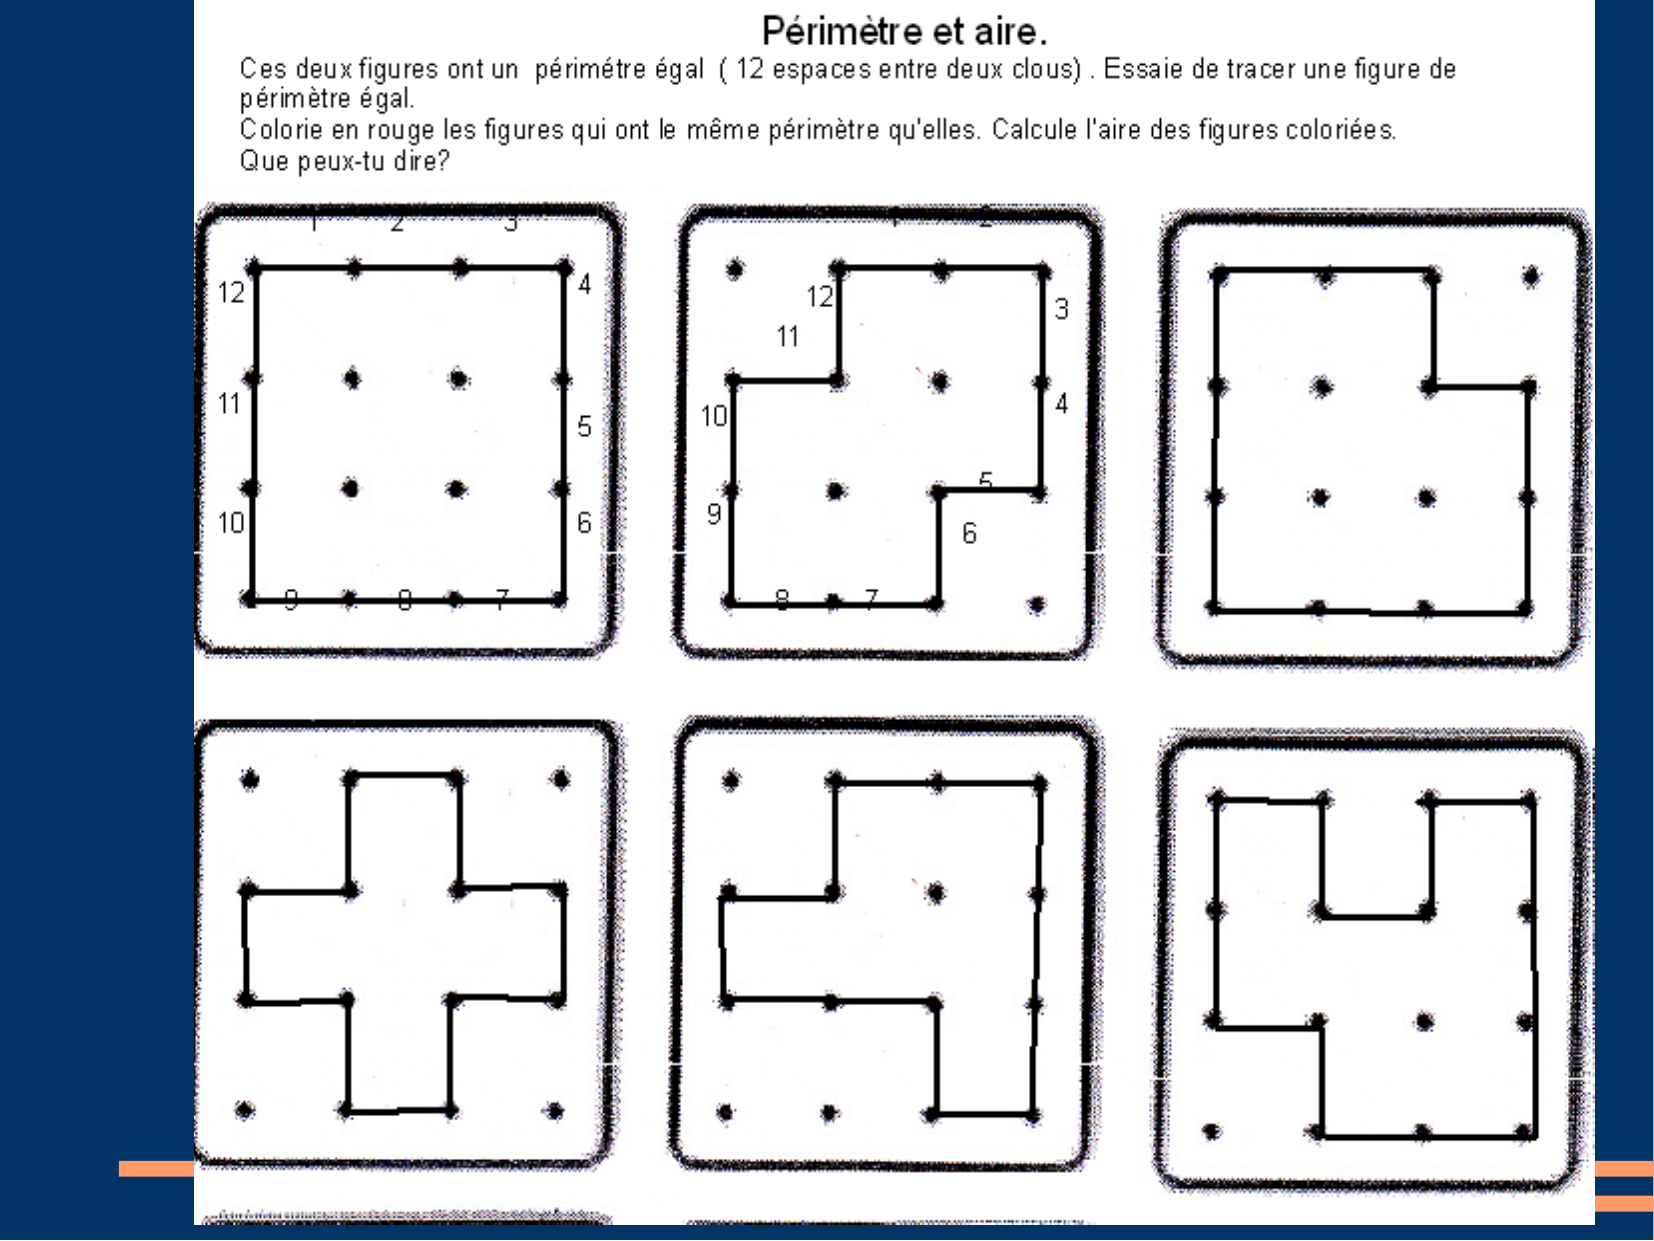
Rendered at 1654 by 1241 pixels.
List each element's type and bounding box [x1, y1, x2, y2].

picture [194, 0, 1595, 1225]
